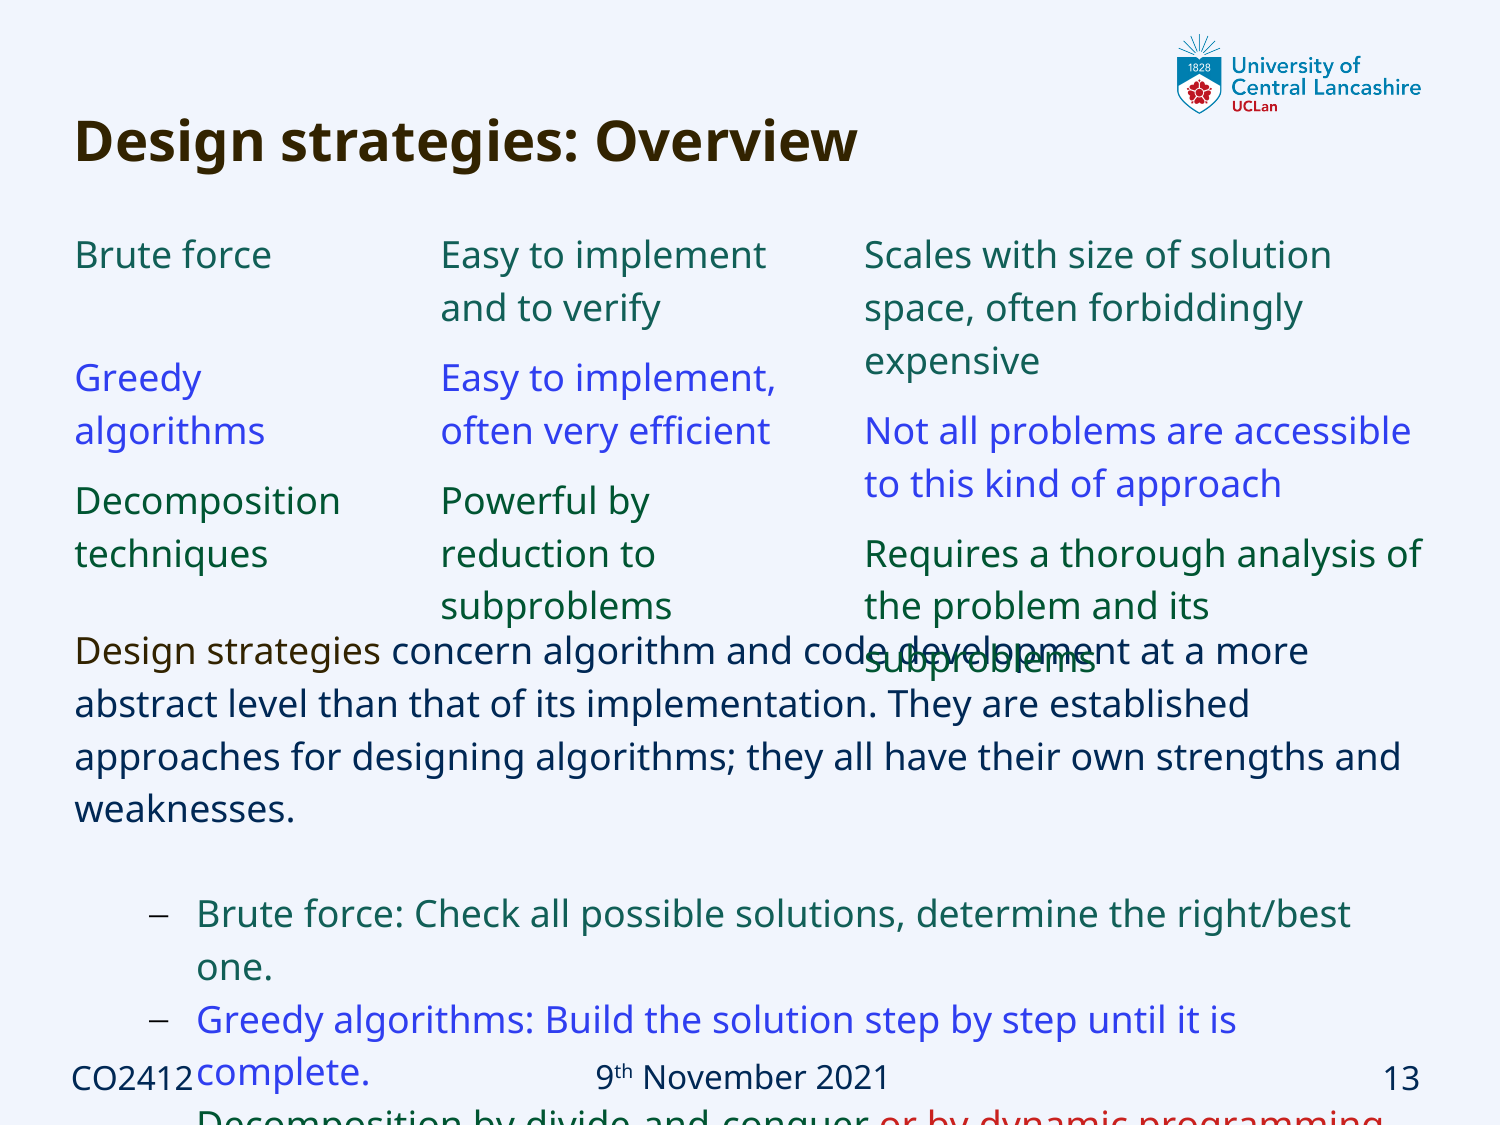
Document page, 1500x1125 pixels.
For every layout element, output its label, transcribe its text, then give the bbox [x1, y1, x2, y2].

picture [1177, 34, 1421, 93]
title Design strategies: Overview [58, 93, 1475, 186]
text_box Scales with size of solution space, often forbiddingly expensive Not all problems are accessible to this kind of approach Requires a thorough analysis of the problem and its subproblems [849, 216, 1455, 600]
text_box Brute force Greedy algorithms Decomposition techniques [59, 216, 407, 600]
text_box Easy to implement and to verify Easy to implement, often very efficient Powerful by reduction to subproblems [425, 216, 834, 600]
text_box Design strategies concern algorithm and code development at a more abstract level than that of its implementation. They are established approaches for designing algorithms; they all have their own strengths and weaknesses. Brute force: Check all possible solutions, determine the right/best one. Greedy algorithms: Build the solution step by step until it is complete. Decomposition by divide-and-conquer or by dynamic programming. [59, 612, 1435, 996]
